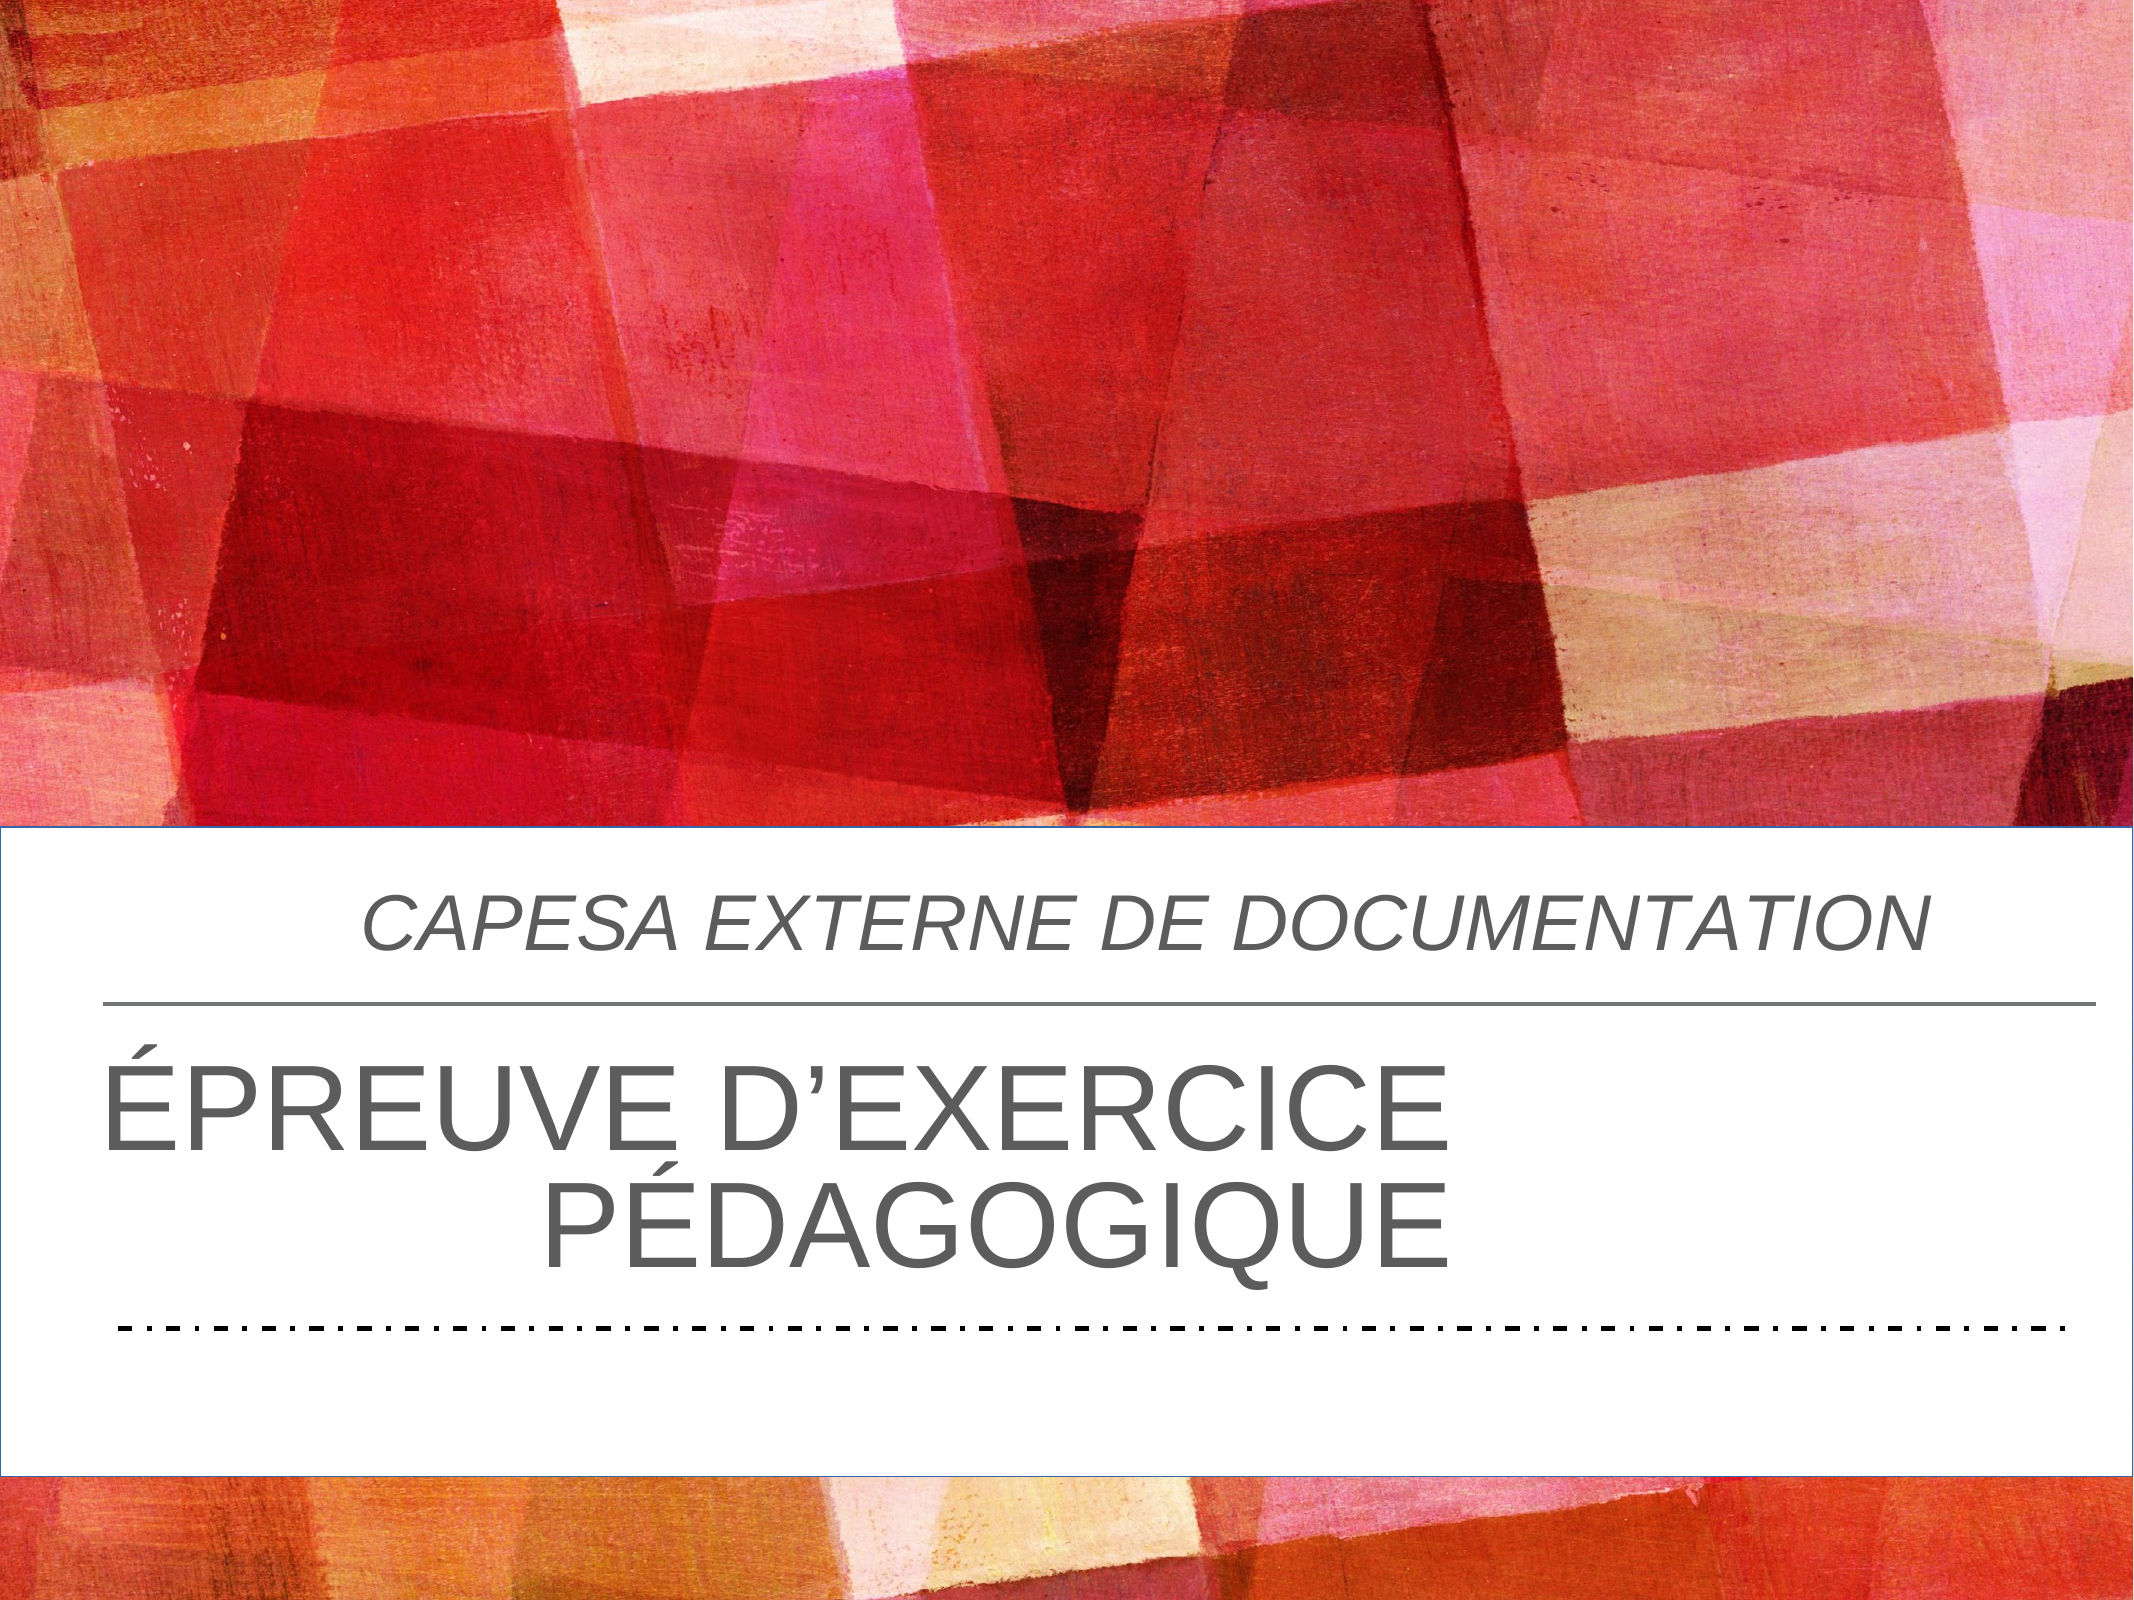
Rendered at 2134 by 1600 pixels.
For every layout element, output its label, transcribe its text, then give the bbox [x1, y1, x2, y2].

text_box CAPESA EXTERNE DE DOCUMENTATION [353, 863, 2023, 974]
text_box ÉPREUVE D’EXERCICE PÉDAGOGIQUE [92, 937, 2037, 1299]
picture [0, 0, 2134, 1600]
text_box [0, 827, 2133, 1476]
